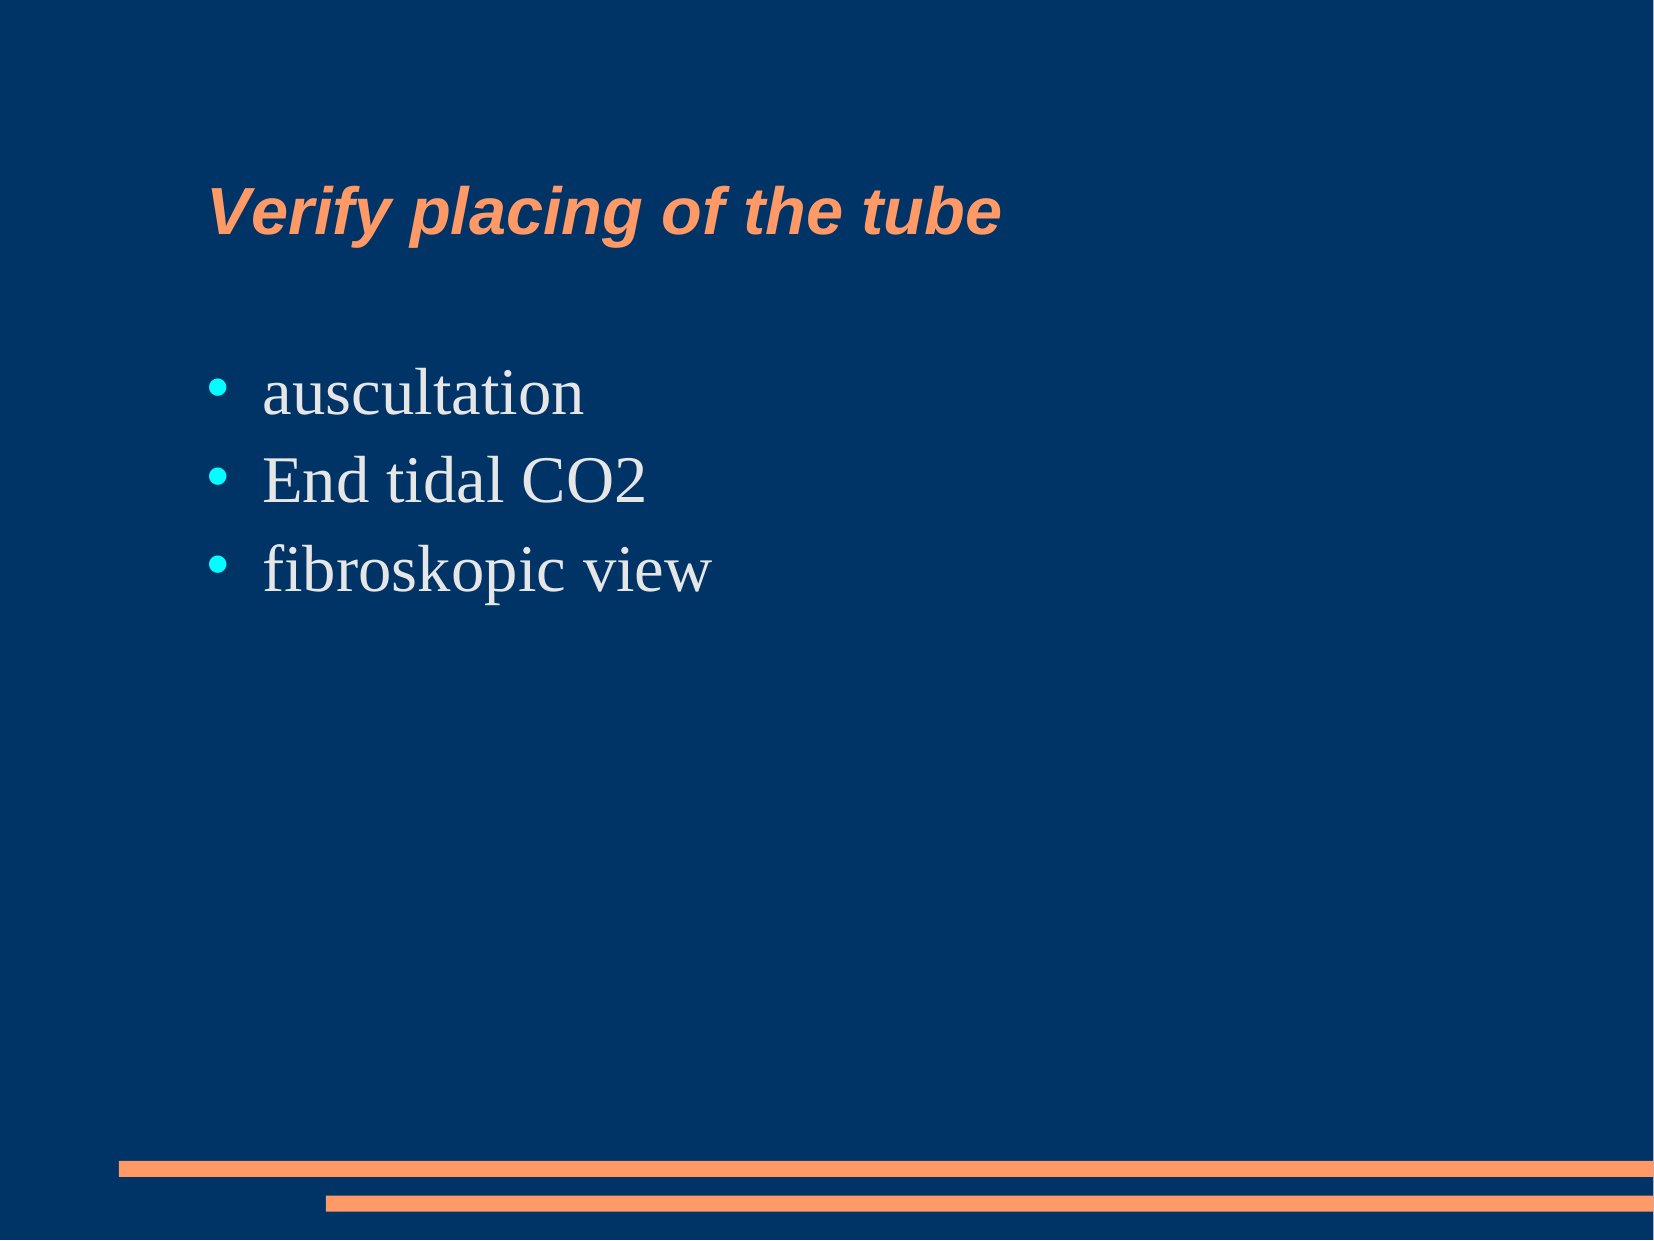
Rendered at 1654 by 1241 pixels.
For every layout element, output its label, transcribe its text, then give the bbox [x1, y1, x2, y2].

title Verify placing of the tube [206, 110, 1613, 317]
list auscultation End tidal CO2 fibroskopic view [206, 358, 1613, 1103]
